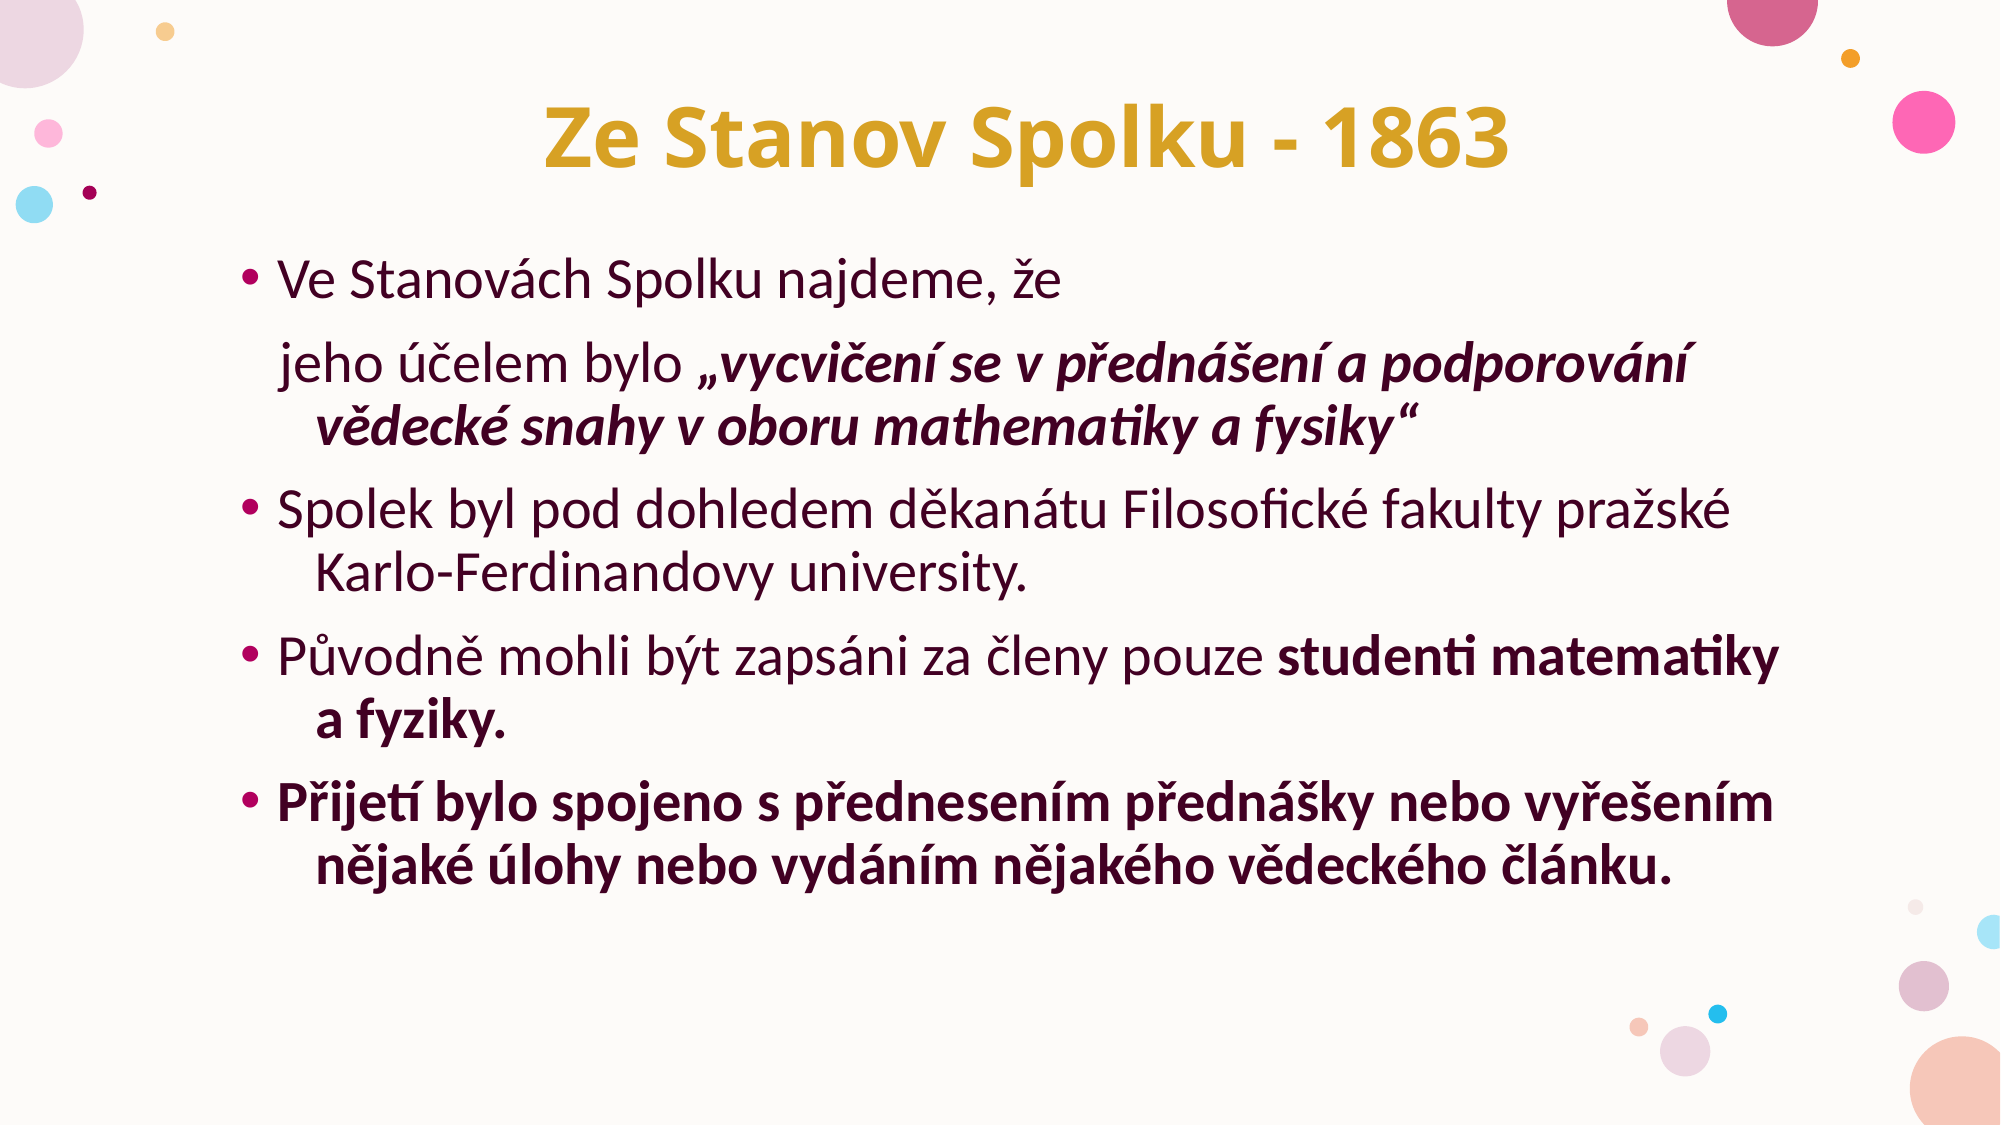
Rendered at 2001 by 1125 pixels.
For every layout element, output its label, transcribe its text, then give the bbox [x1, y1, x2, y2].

list Ve Stanovách Spolku najdeme, že jeho účelem bylo „vycvičení se v přednášení a podporování vědecké snahy v oboru mathematiky a fysiky“ Spolek byl pod dohledem děkanátu Filosofické fakulty pražské Karlo-Ferdinandovy university. Původně mohli být zapsáni za členy pouze studenti matematiky a fyziky. Přijetí bylo spojeno s přednesením přednášky nebo vyřešením nějaké úlohy nebo vydáním nějakého vědeckého článku. [225, 240, 1801, 1041]
title Ze Stanov Spolku - 1863 [146, 84, 1910, 197]
